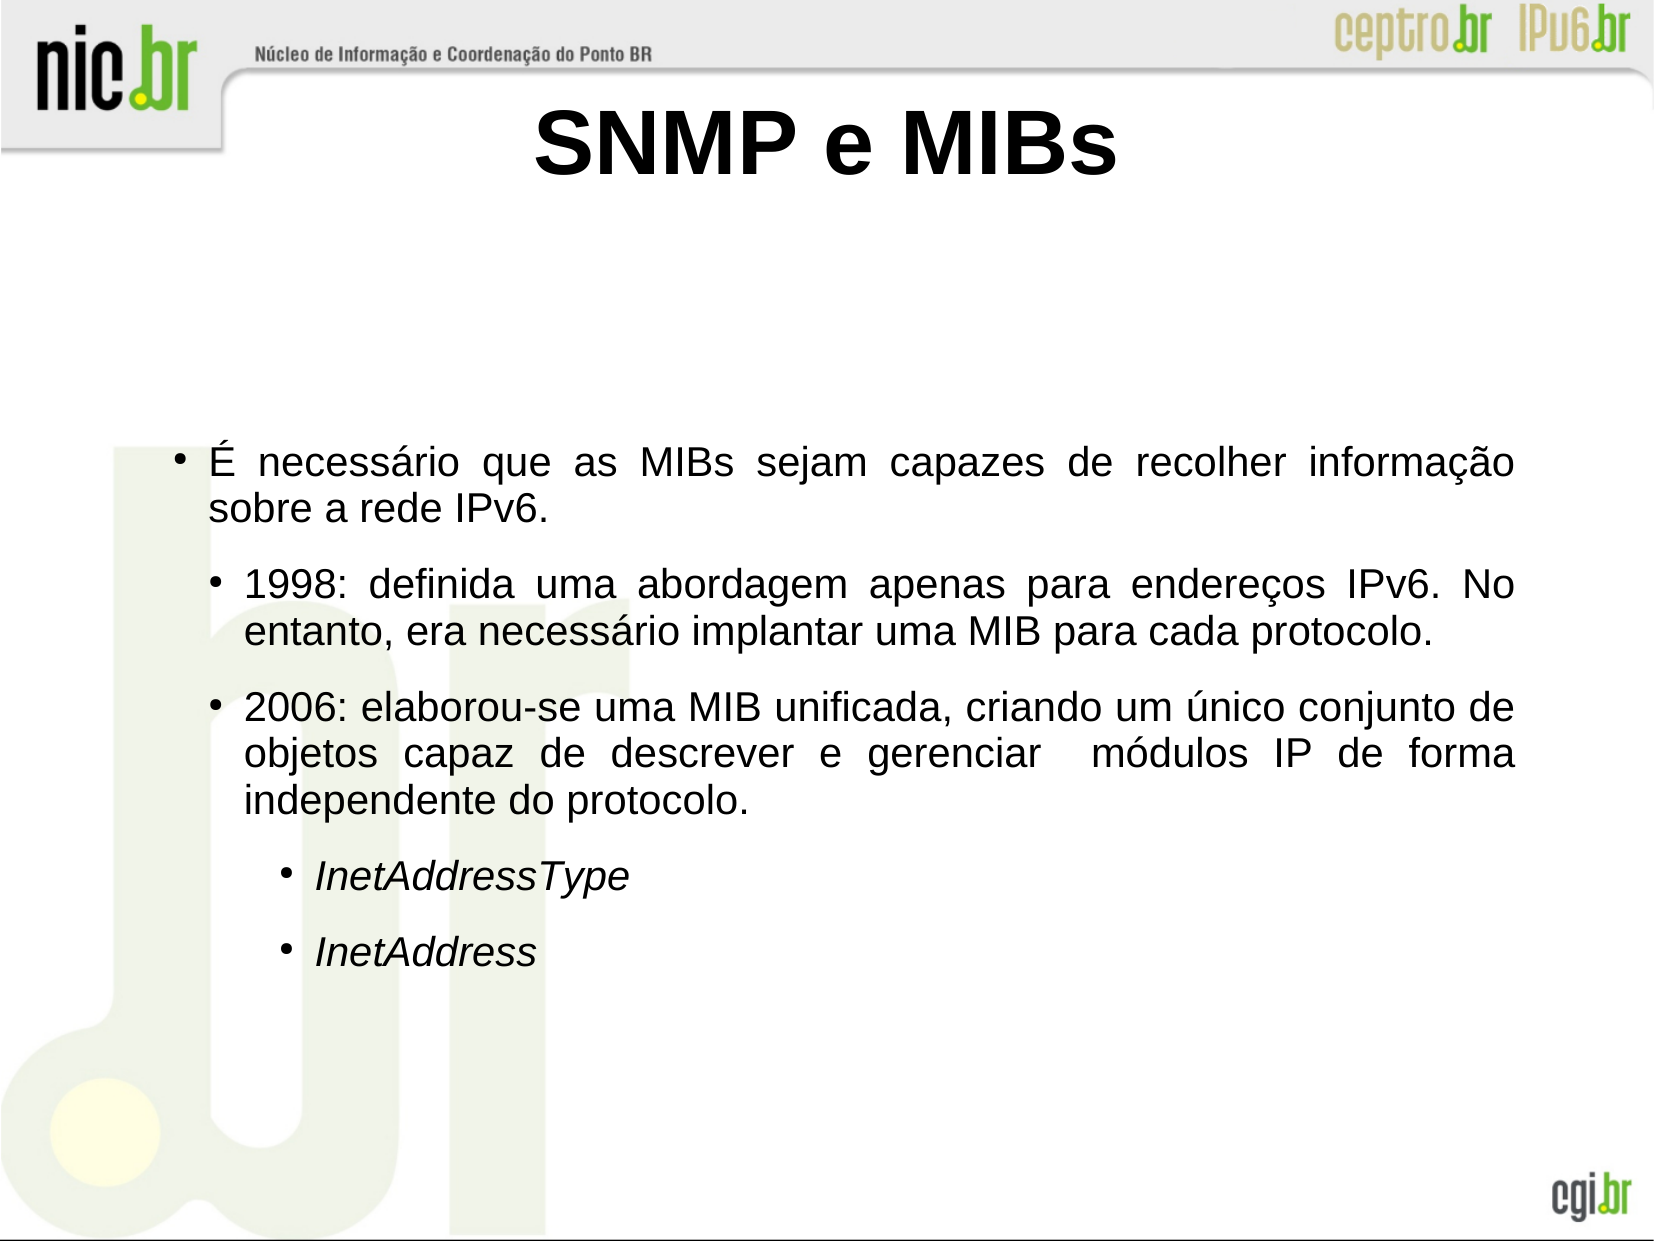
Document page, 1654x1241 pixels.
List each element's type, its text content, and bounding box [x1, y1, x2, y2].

text_box É necessário que as MIBs sejam capazes de recolher informação sobre a rede IPv6. 1998: definida uma abordagem apenas para endereços IPv6. No entanto, era necessário implantar uma MIB para cada protocolo. 2006: elaborou-se uma MIB unificada, criando um único conjunto de objetos capaz de descrever e gerenciar módulos IP de forma independente do protocolo. InetAddressType InetAddress [122, 431, 1531, 572]
picture [0, 0, 1654, 1241]
text_box SNMP e MIBs [103, 85, 1551, 204]
